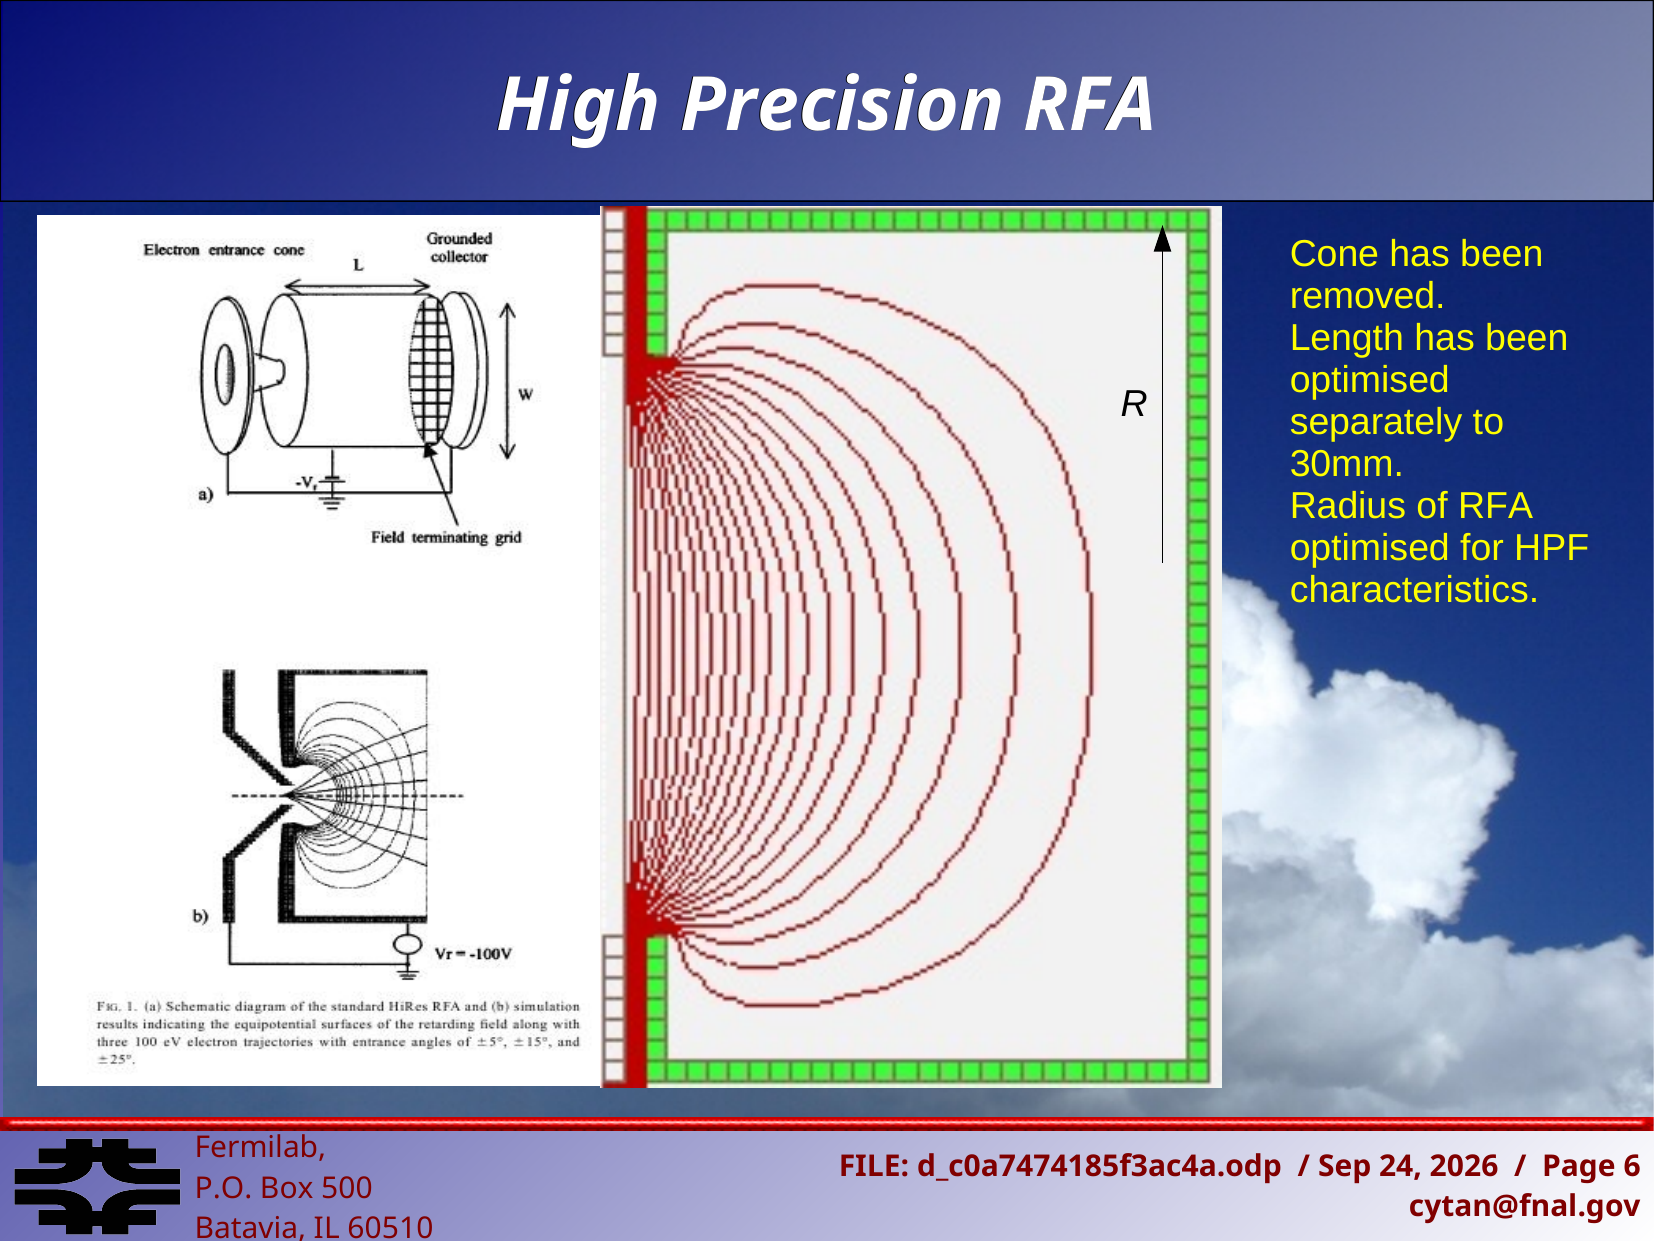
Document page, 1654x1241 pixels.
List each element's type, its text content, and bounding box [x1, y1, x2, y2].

text_box Cone has been removed. Length has been optimised separately to 30mm. Radius of RFA optimised for HPF characteristics. [1275, 225, 1613, 618]
text_box R [1105, 375, 1163, 433]
title High Precision RFA [0, 0, 1654, 204]
picture [0, 204, 1654, 1131]
picture [10, 1137, 184, 1236]
